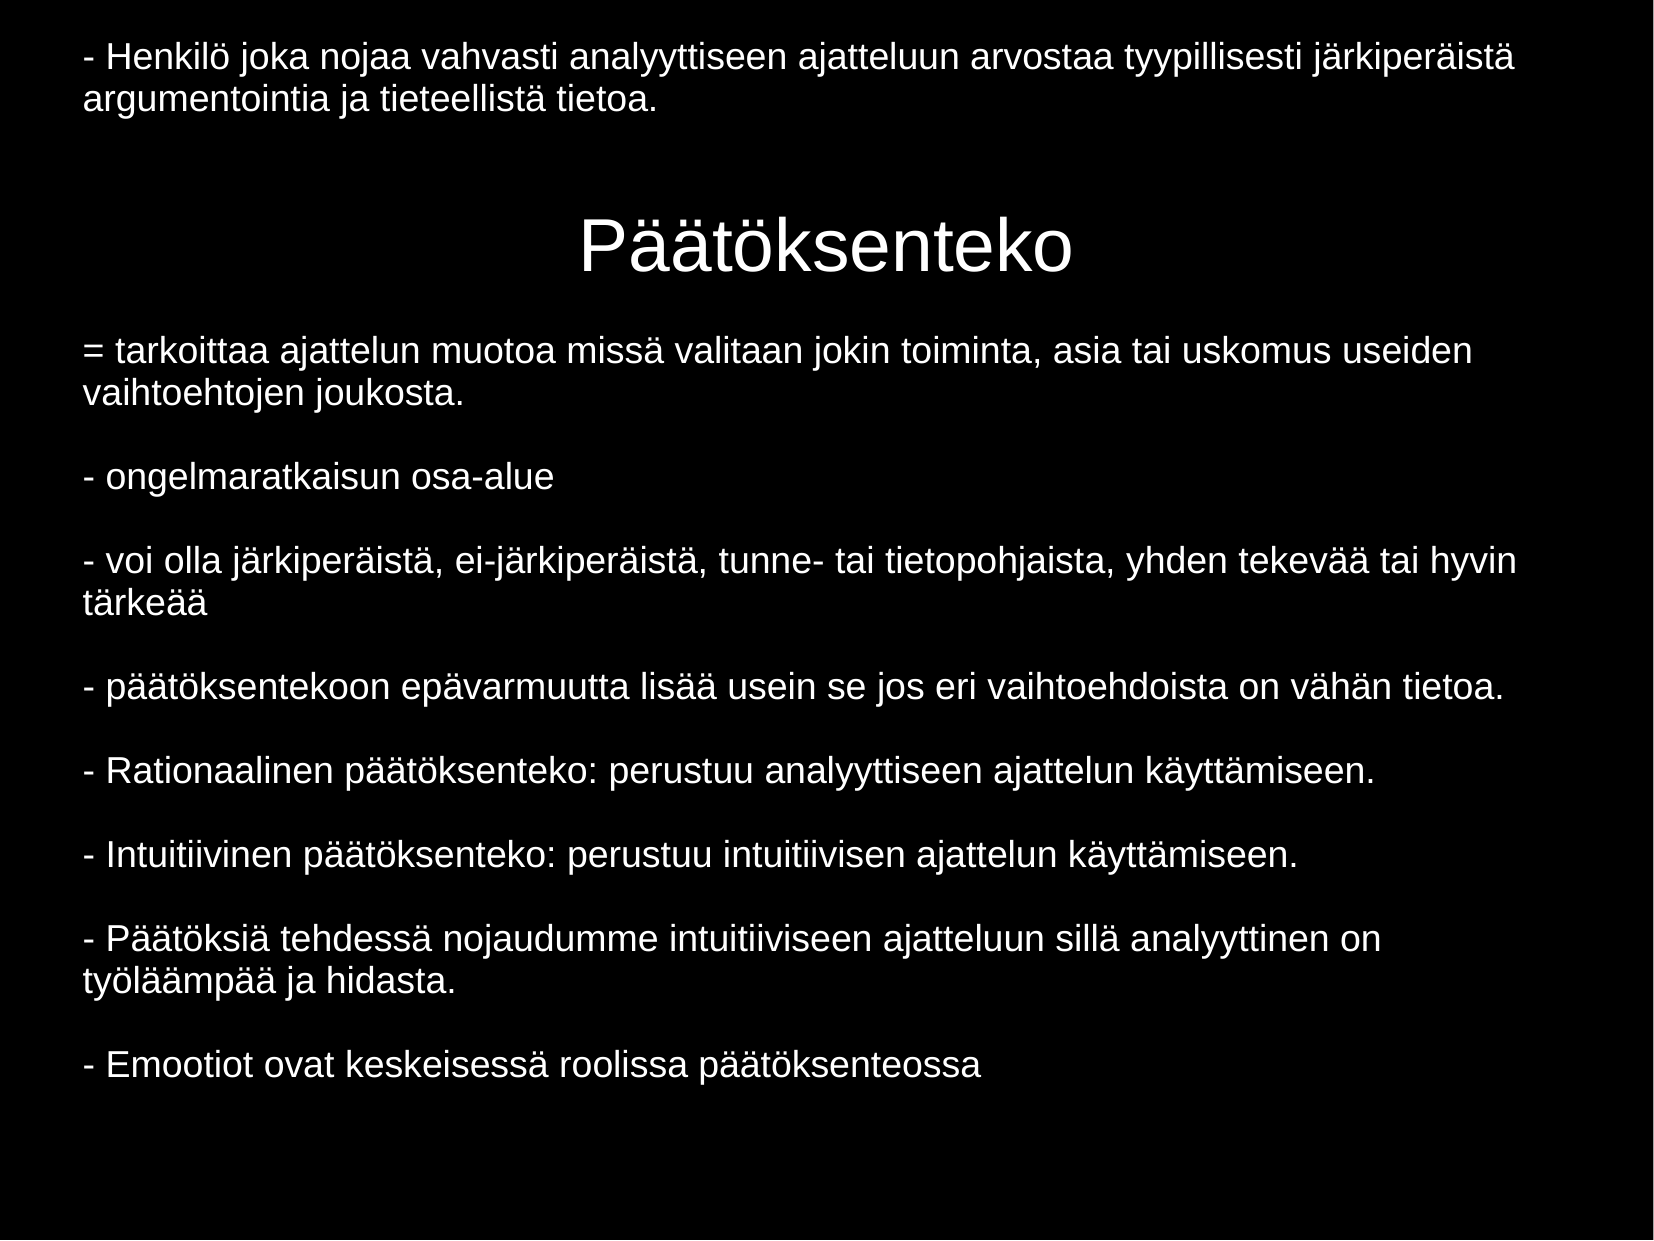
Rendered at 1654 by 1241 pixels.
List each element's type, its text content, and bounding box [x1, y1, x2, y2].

subtitle - Henkilö joka nojaa vahvasti analyyttiseen ajatteluun arvostaa tyypillisesti järkiperäistä argumentointia ja tieteellistä tietoa. Päätöksenteko = tarkoittaa ajattelun muotoa missä valitaan jokin toiminta, asia tai uskomus useiden vaihtoehtojen joukosta. - ongelmaratkaisun osa-alue - voi olla järkiperäistä, ei-järkiperäistä, tunne- tai tietopohjaista, yhden tekevää tai hyvin tärkeää - päätöksentekoon epävarmuutta lisää usein se jos eri vaihtoehdoista on vähän tietoa. - Rationaalinen päätöksenteko: perustuu analyyttiseen ajattelun käyttämiseen. - Intuitiivinen päätöksenteko: perustuu intuitiivisen ajattelun käyttämiseen. - Päätöksiä tehdessä nojaudumme intuitiiviseen ajatteluun sillä analyyttinen on työläämpää ja hidasta. - Emootiot ovat keskeisessä roolissa päätöksenteossa [82, 35, 1571, 1205]
